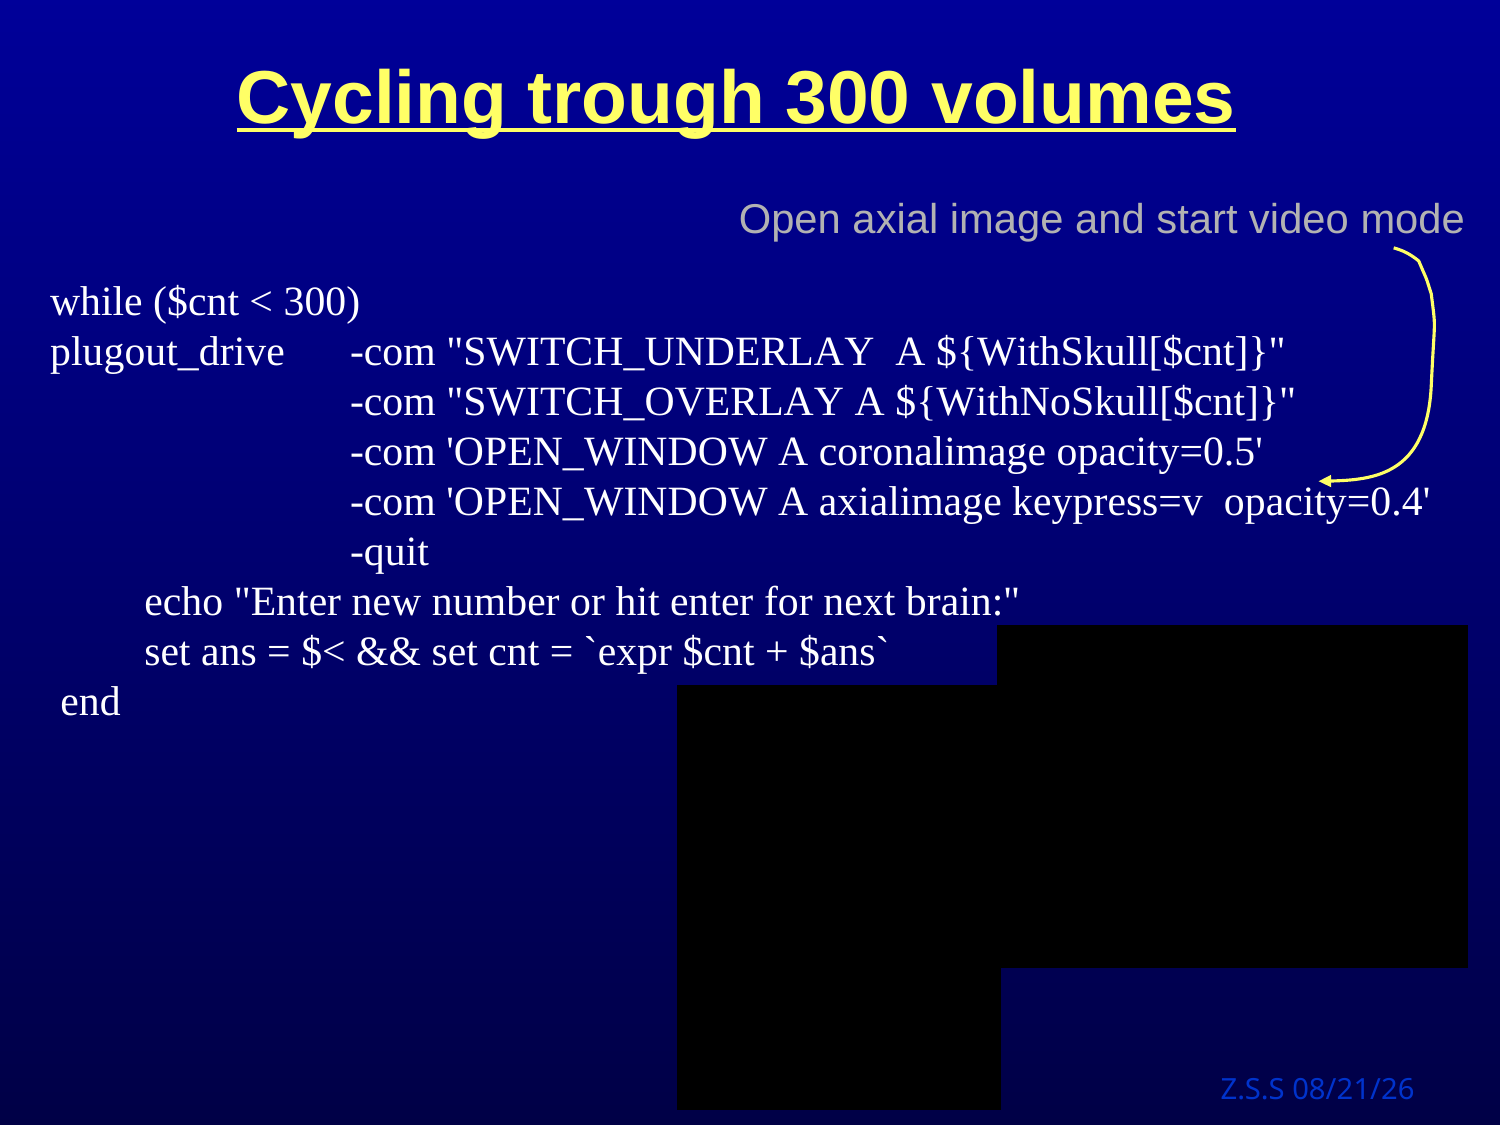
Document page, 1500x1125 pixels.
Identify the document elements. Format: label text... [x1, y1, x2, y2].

title Cycling trough 300 volumes [61, 4, 1412, 192]
text_box while ($cnt < 300) plugout_drive -com "SWITCH_UNDERLAY A ${WithSkull[$cnt]}" -com "SWITCH_OVERLAY A ${WithNoSkull[$cnt]}" -com 'OPEN_WINDOW A coronalimage opacity=0.5' -com 'OPEN_WINDOW A axialimage keypress=v opacity=0.4' -quit echo "Enter new number or hit enter for next brain:" set ans = $< && set cnt = `expr $cnt + $ans` end [35, 265, 1458, 732]
text_box Open axial image and start video mode [724, 184, 1481, 250]
picture [676, 625, 1469, 1111]
